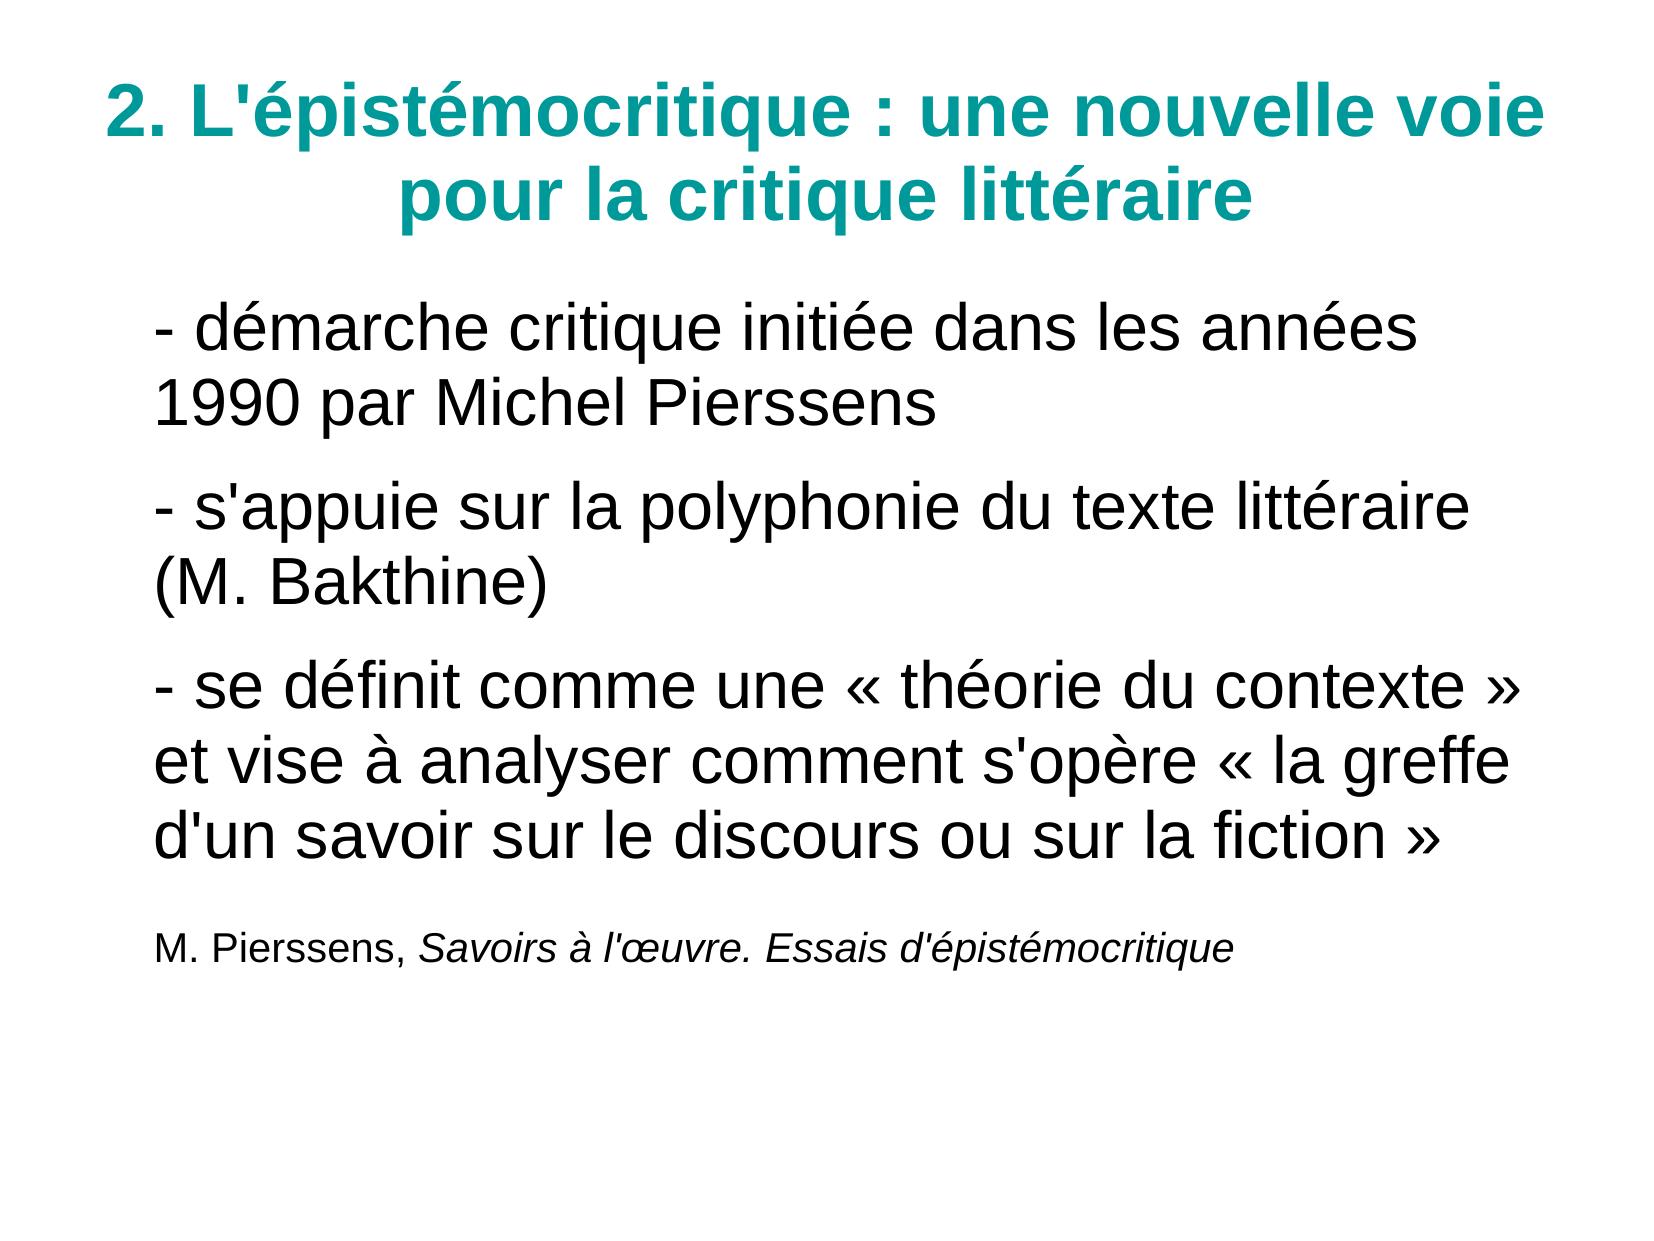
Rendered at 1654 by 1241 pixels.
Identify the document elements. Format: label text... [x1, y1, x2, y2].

list - démarche critique initiée dans les années 1990 par Michel Pierssens - s'appuie sur la polyphonie du texte littéraire (M. Bakthine) - se définit comme une « théorie du contexte » et vise à analyser comment s'opère « la greffe d'un savoir sur le discours ou sur la fiction » M. Pierssens, Savoirs à l'œuvre. Essais d'épistémocritique [82, 290, 1571, 1109]
title 2. L'épistémocritique : une nouvelle voie pour la critique littéraire [82, 49, 1571, 257]
